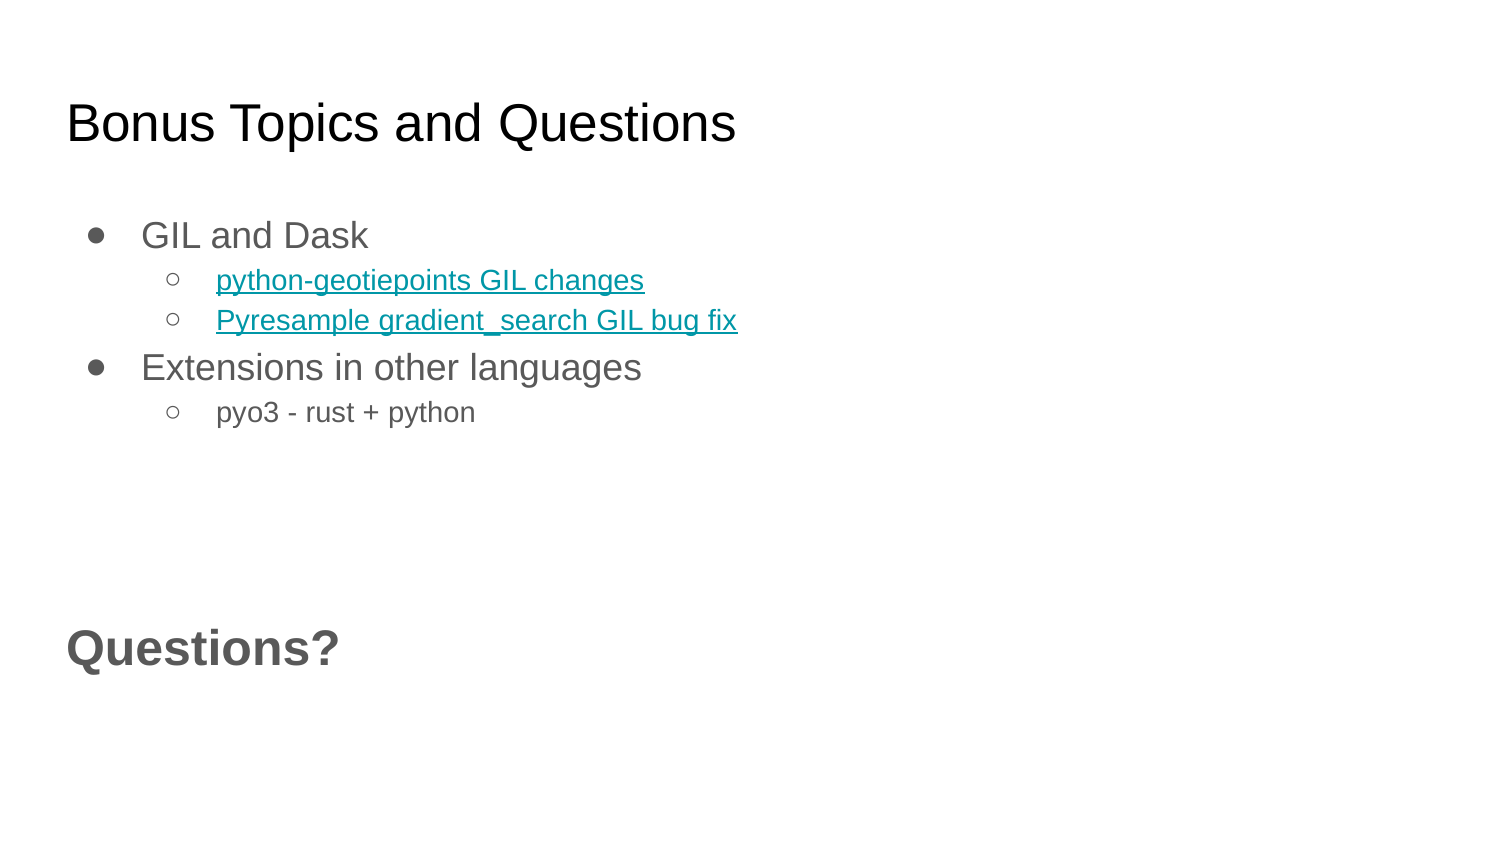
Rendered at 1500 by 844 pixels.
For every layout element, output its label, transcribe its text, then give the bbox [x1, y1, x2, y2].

title Bonus Topics and Questions [51, 72, 1449, 167]
list GIL and Dask python-geotiepoints GIL changes Pyresample gradient_search GIL bug fix Extensions in other languages pyo3 - rust + python Questions? [51, 189, 1449, 750]
